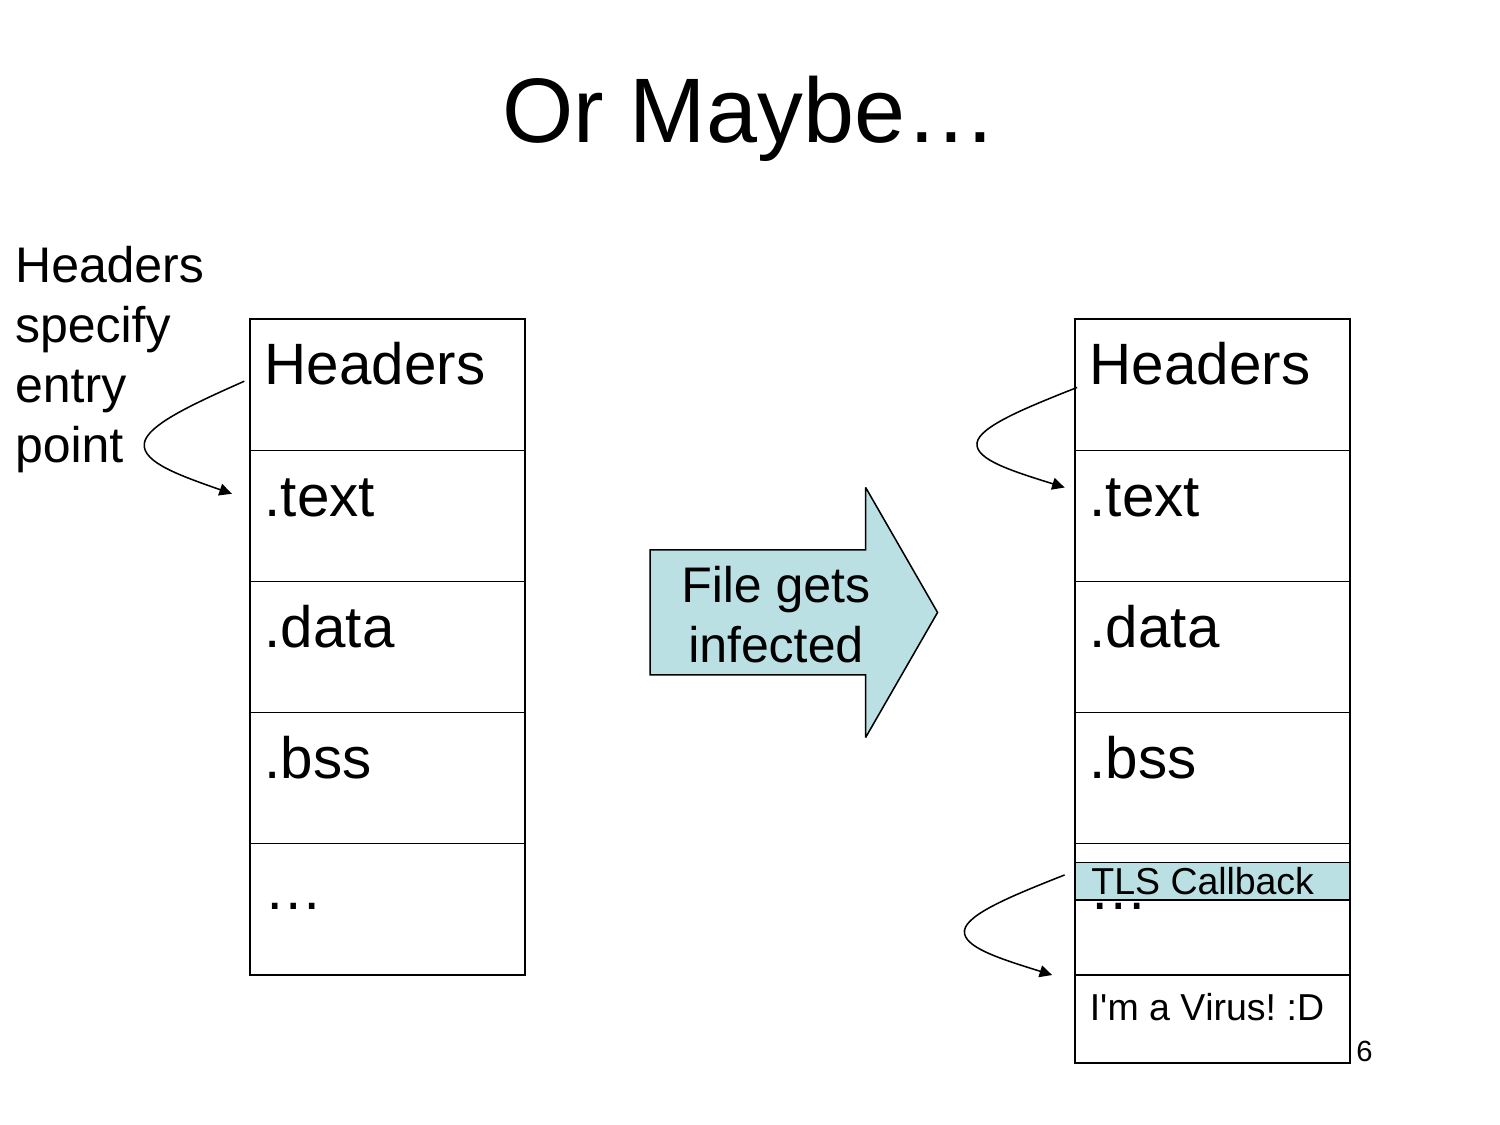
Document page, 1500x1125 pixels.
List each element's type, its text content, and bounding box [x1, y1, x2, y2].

text_box TLS Callback [1076, 849, 1329, 911]
table_cell … [1076, 844, 1349, 862]
text_box [1329, 862, 1350, 901]
text_box File gets infected [650, 487, 938, 738]
table_cell .text [251, 451, 524, 581]
text_box Headers specify entry point [0, 224, 219, 481]
text_box <number> [1074, 1025, 1388, 1101]
title Or Maybe… [112, 12, 1388, 201]
table_header Headers [251, 320, 524, 450]
table_cell … [1076, 901, 1349, 974]
table_header I'm a Virus! :D [1076, 976, 1349, 1025]
table_header Headers [1076, 320, 1349, 450]
table_cell .data [251, 582, 524, 712]
text_box Headers specify entry point [146, 394, 219, 481]
table_cell … [251, 844, 524, 974]
table_cell .data [1076, 582, 1349, 712]
table_cell .bss [251, 713, 524, 843]
table_cell .text [1076, 451, 1349, 581]
table_cell .bss [1076, 713, 1349, 843]
